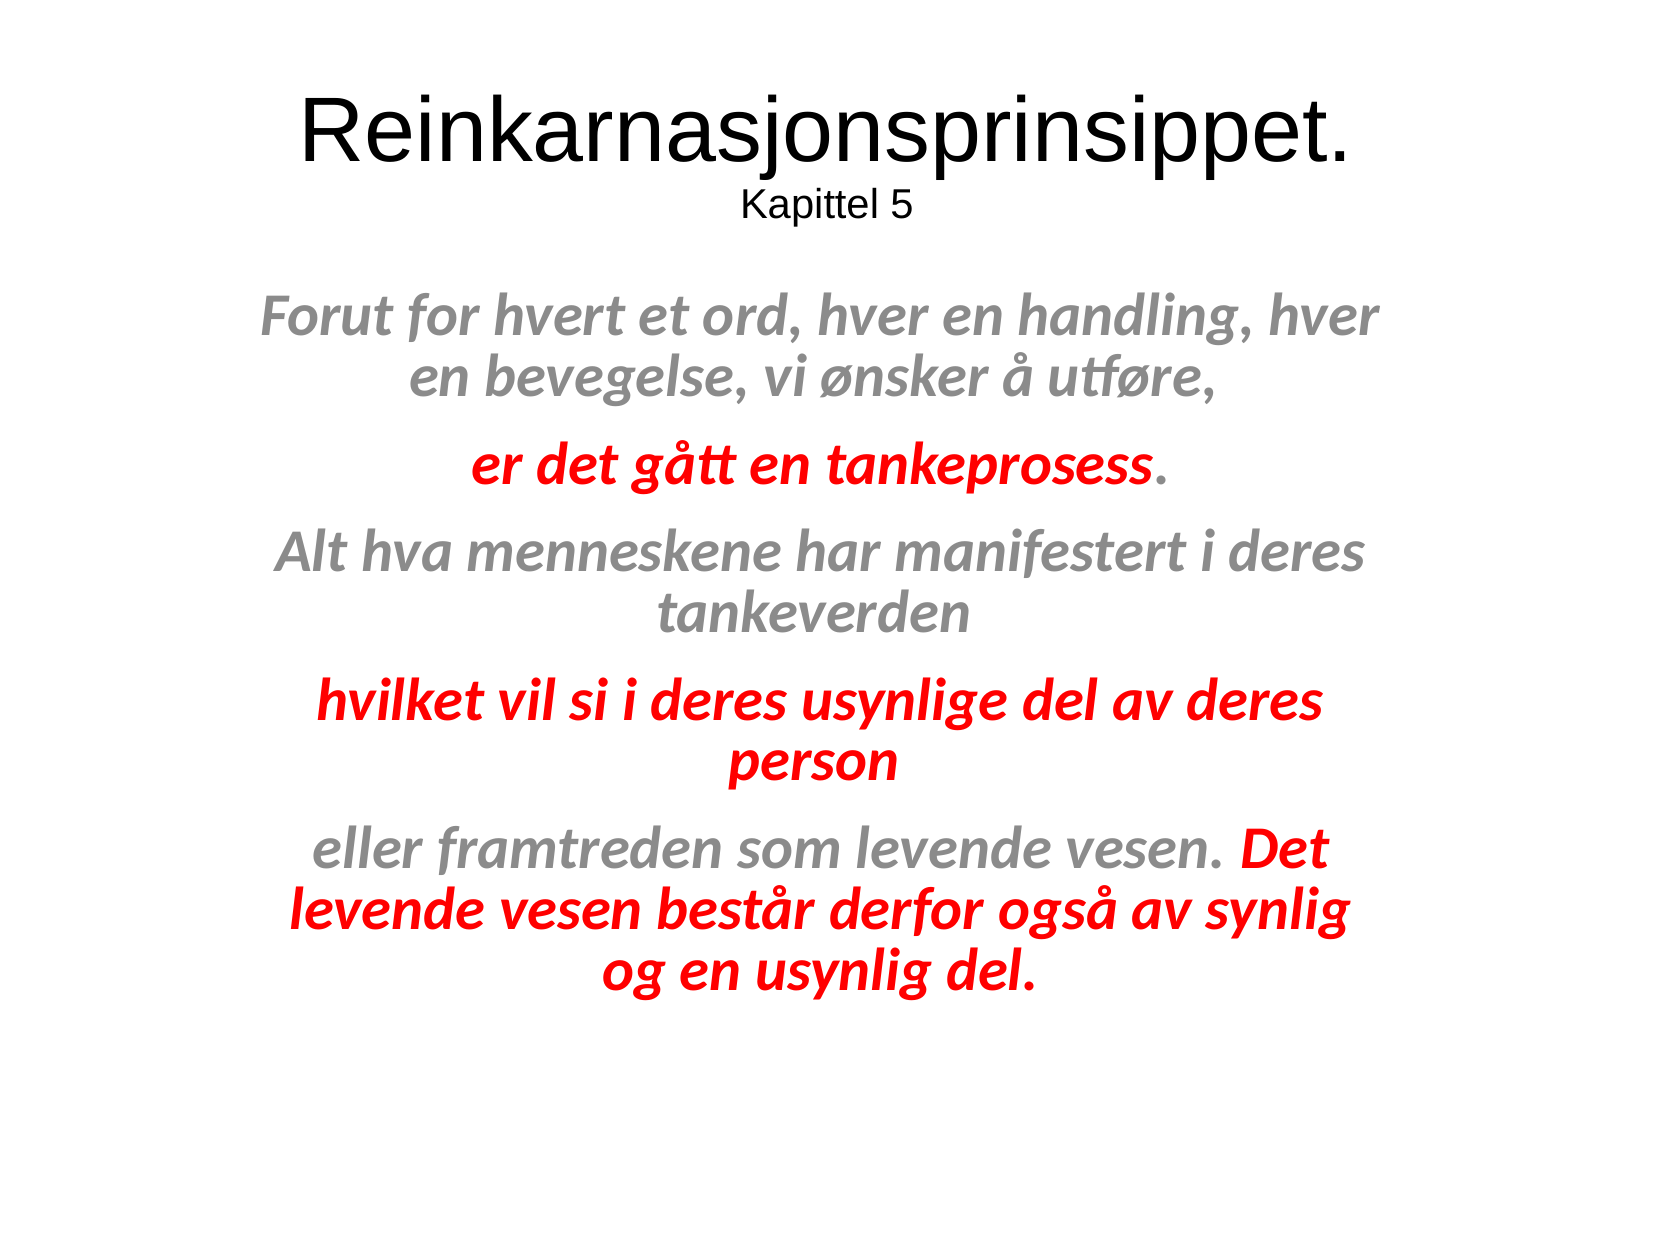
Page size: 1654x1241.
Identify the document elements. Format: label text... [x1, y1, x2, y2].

title Reinkarnasjonsprinsippet. Kapittel 5 [82, 49, 1571, 257]
list Forut for hvert et ord, hver en handling, hver en bevegelse, vi ønsker å utføre, er det gått en tankeprosess. Alt hva menneskene har manifestert i deres tankeverden hvilket vil si i deres usynlige del av deres person eller framtreden som levende vesen. Det levende vesen består derfor også av synlig og en usynlig del. [259, 290, 1382, 1010]
